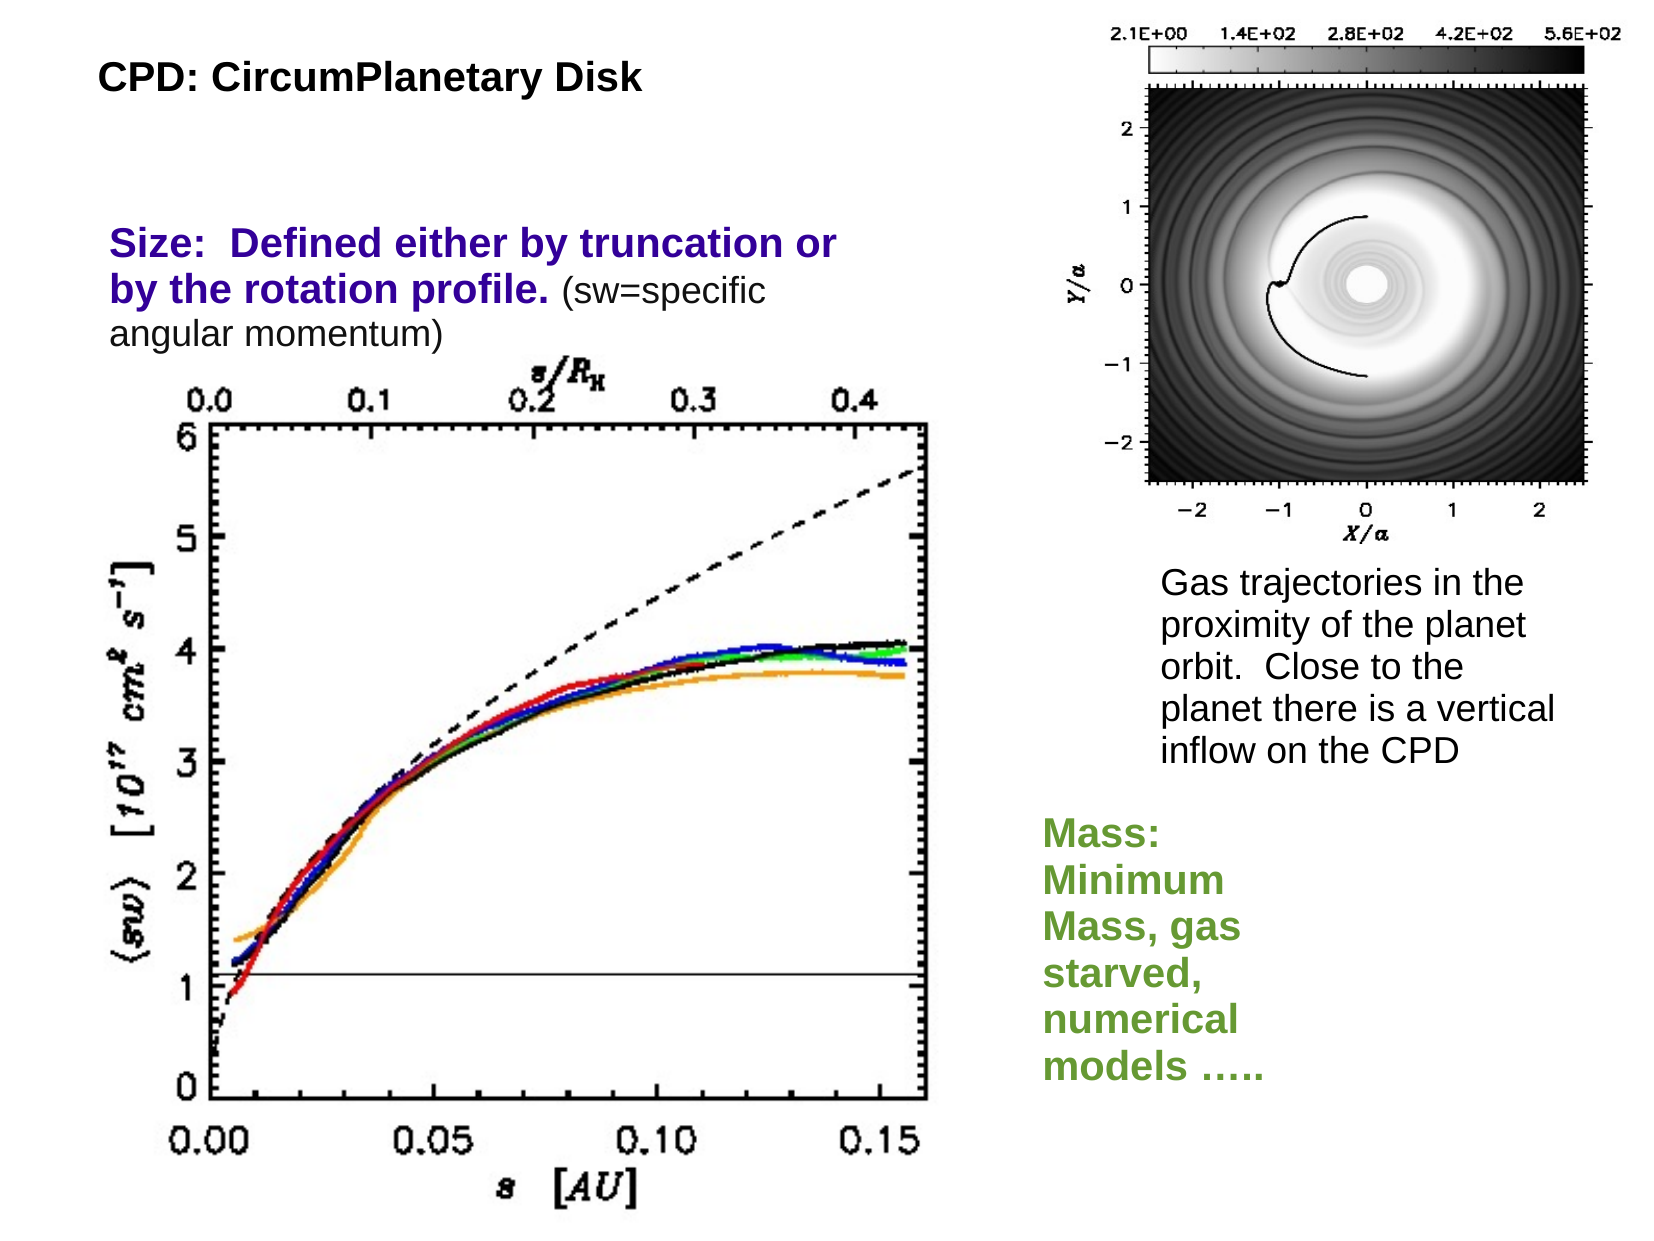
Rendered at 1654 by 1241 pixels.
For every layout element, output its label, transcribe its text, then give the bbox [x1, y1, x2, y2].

text_box Gas trajectories in the proximity of the planet orbit. Close to the planet there is a vertical inflow on the CPD [1145, 555, 1571, 779]
text_box Mass: Minimum Mass, gas starved, numerical models ….. [1027, 803, 1288, 1097]
text_box CPD: CircumPlanetary Disk [82, 47, 804, 109]
text_box Size: Defined either by truncation or by the rotation profile. (sw=specific angular momentum) [94, 212, 910, 354]
picture [0, 354, 991, 1241]
picture [1051, 11, 1641, 544]
